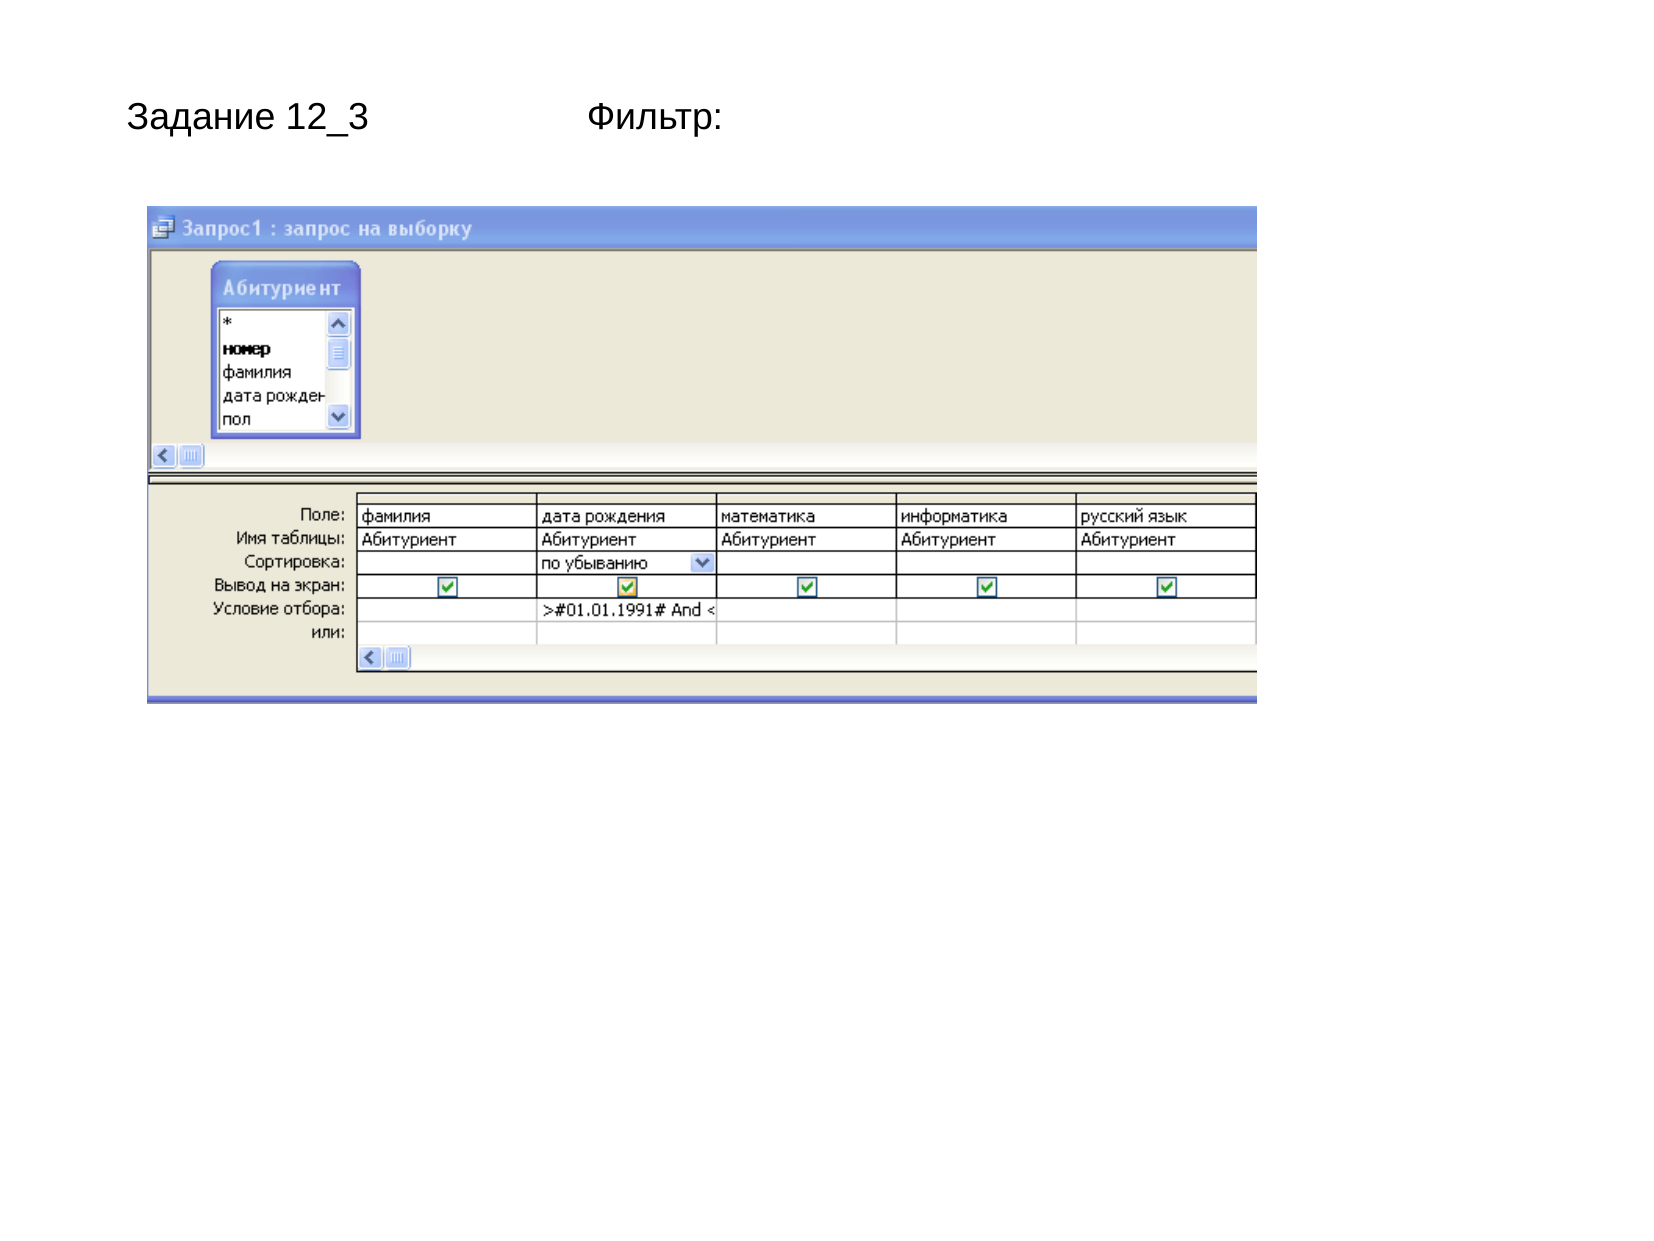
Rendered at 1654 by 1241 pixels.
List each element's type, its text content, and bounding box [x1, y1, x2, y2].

text_box Фильтр: [572, 88, 739, 146]
text_box Задание 12_3 [111, 88, 384, 146]
picture [147, 206, 1257, 704]
